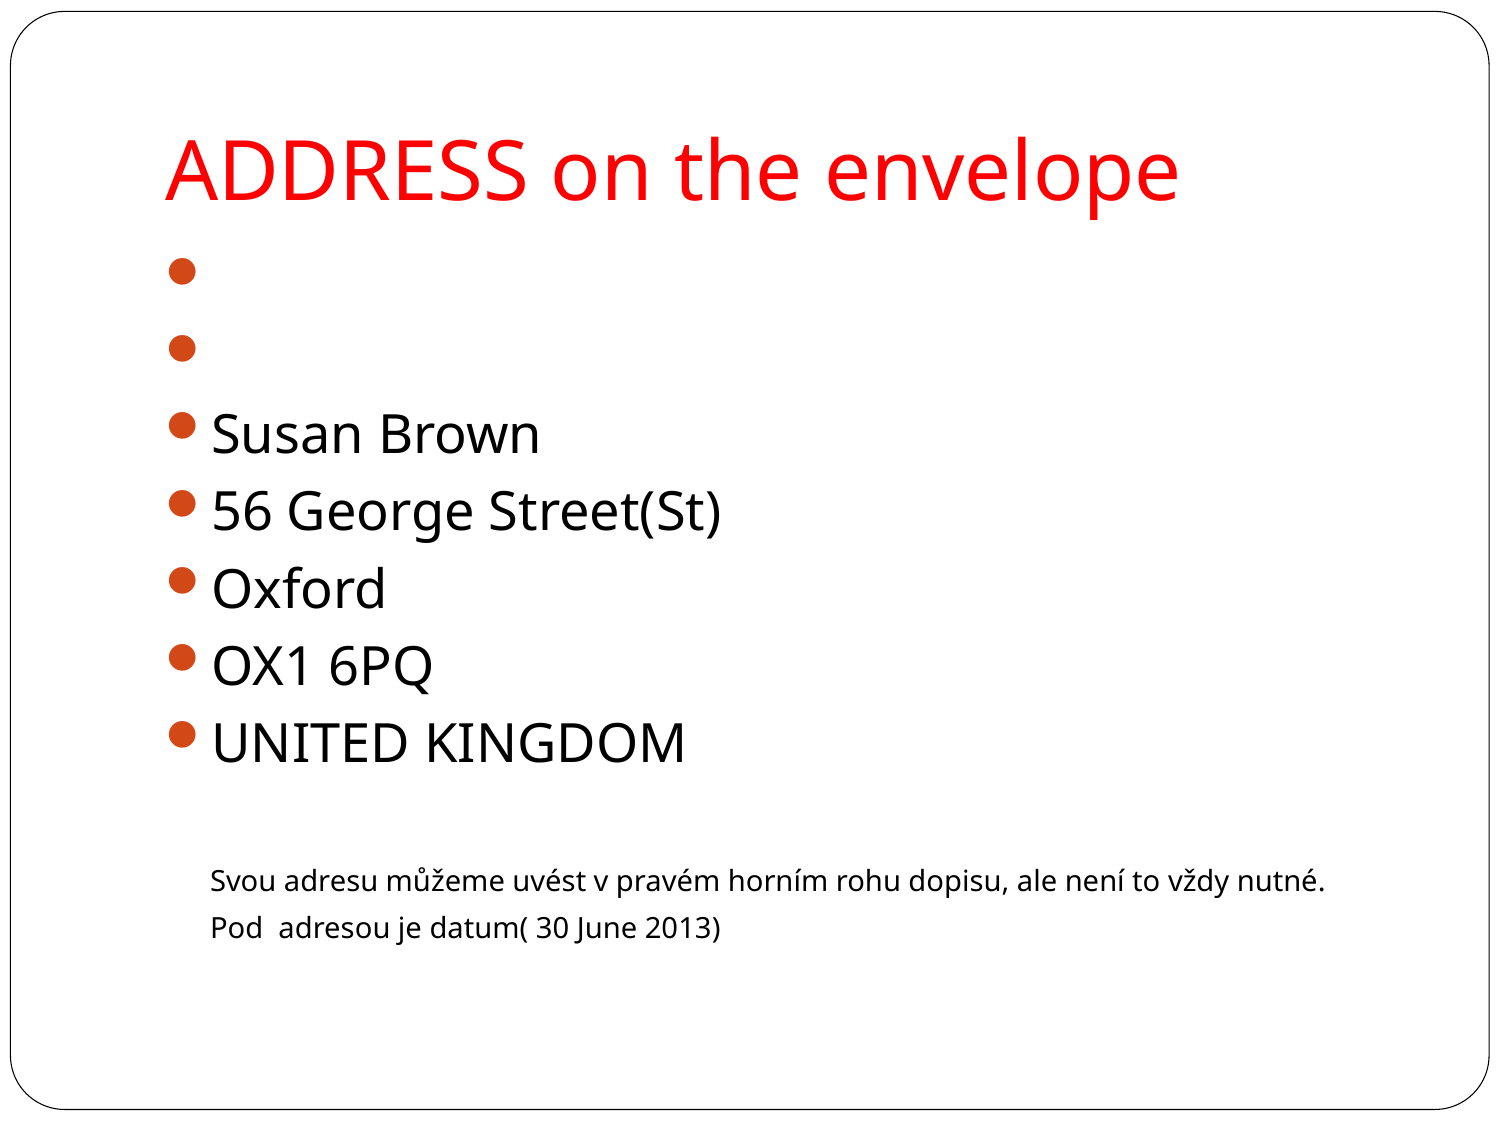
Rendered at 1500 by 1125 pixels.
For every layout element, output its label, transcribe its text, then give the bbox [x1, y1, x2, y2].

list Susan Brown 56 George Street(St) Oxford OX1 6PQ UNITED KINGDOM Svou adresu můžeme uvést v pravém horním rohu dopisu, ale není to vždy nutné. Pod adresou je datum( 30 June 2013) [150, 237, 1426, 988]
title ADDRESS on the envelope [150, 45, 1426, 233]
